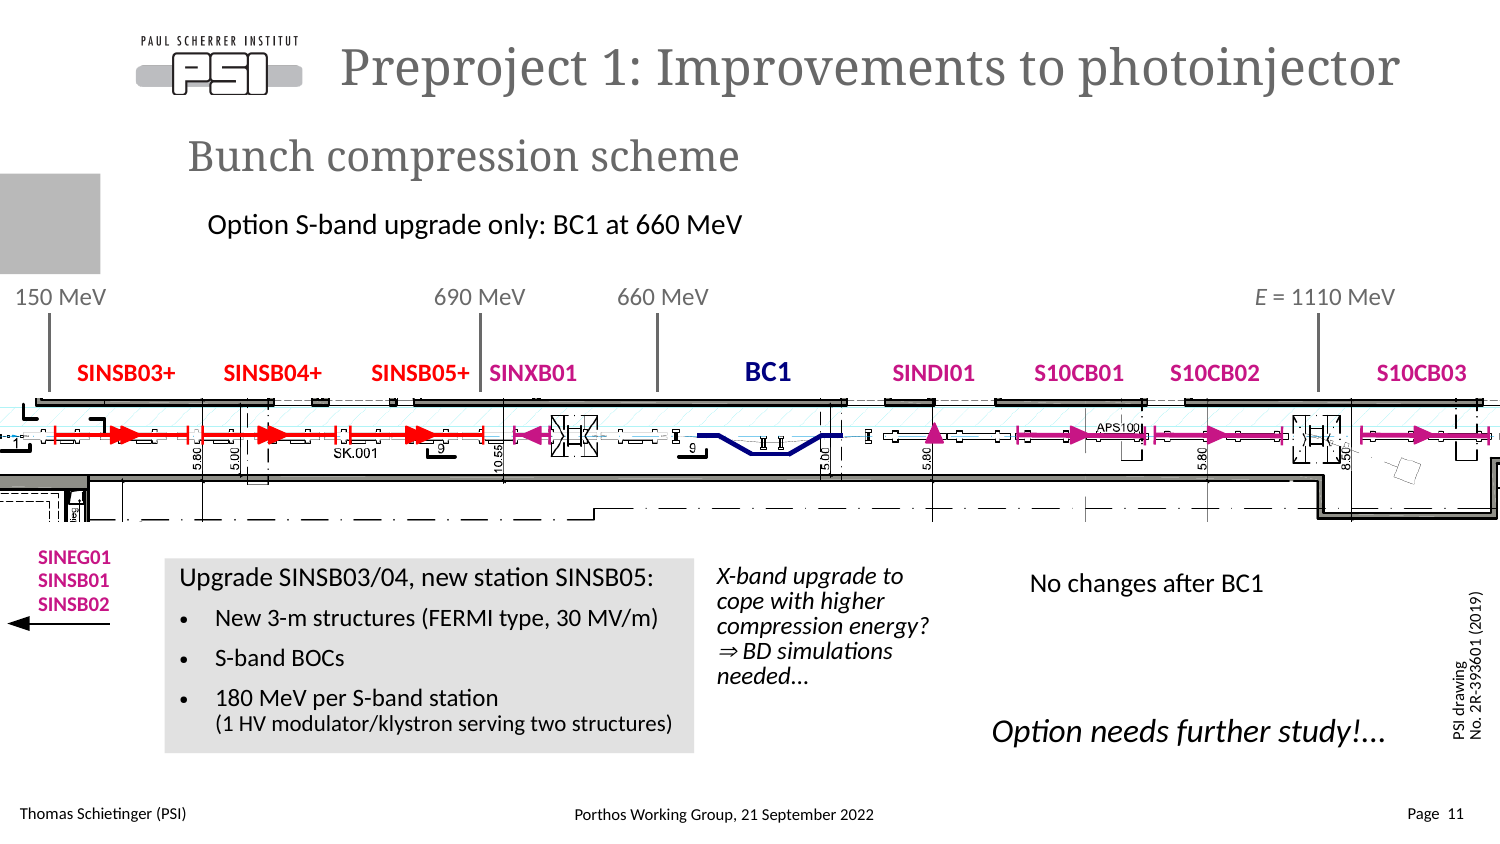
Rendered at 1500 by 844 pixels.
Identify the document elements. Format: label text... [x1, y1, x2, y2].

text_box 150 MeV [0, 278, 128, 319]
text_box SINSB04+ [208, 355, 348, 396]
text_box SINSB01 [23, 577, 138, 588]
text_box Option needs further study!... [976, 709, 1436, 758]
text_box S10CB01 [1019, 355, 1141, 396]
text_box No changes after BC1 [1015, 564, 1290, 620]
text_box SINDI01 [877, 355, 998, 396]
text_box SINXB01 [495, 355, 599, 396]
text_box SINSB05+ [356, 355, 495, 396]
text_box Upgrade SINSB03/04, new station SINSB05: New 3-m structures (FERMI type, 30 MV/m) S-band BOCs 180 MeV per S-band station (1 HV modulator/klystron serving two structures) [164, 558, 695, 754]
title Bunch compression scheme [187, 129, 861, 186]
text_box BC1 [730, 351, 808, 398]
text_box 660 MeV [602, 278, 740, 319]
text_box E = 1110 MeV [1240, 278, 1416, 319]
text_box S10CB03 [1362, 355, 1489, 396]
picture [0, 398, 1500, 522]
text_box 690 MeV [419, 278, 568, 319]
text_box SINEG01 [23, 541, 138, 577]
text_box PSI drawing No. 2R-393601 (2019) [1444, 540, 1500, 756]
text_box Option S-band upgrade only: BC1 at 660 MeV [192, 205, 791, 250]
text_box SINSB02 [23, 588, 138, 625]
title Preproject 1: Improvements to photoinjector [340, 35, 1477, 102]
text_box SINSB03+ [62, 355, 198, 396]
text_box S10CB02 [1155, 355, 1276, 396]
text_box X-band upgrade to cope with higher compression energy? ⇒ BD simulations needed... [702, 558, 948, 699]
